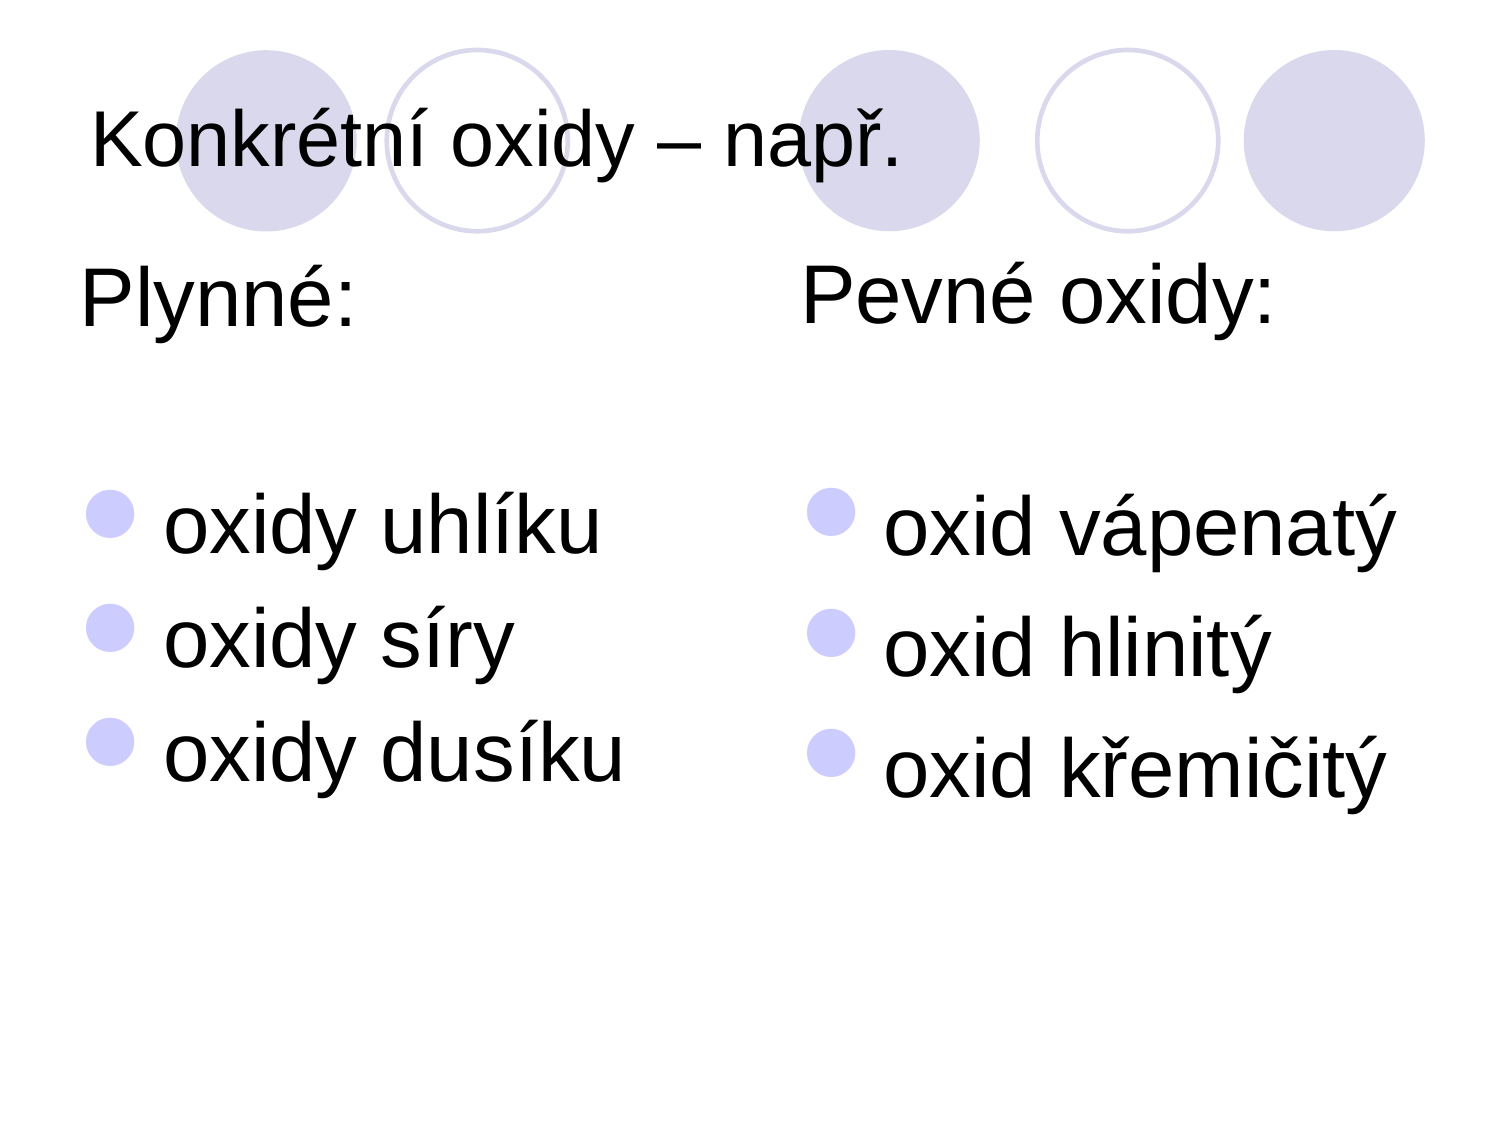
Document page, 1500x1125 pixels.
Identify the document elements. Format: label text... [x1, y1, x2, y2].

text_box Pevné oxidy: oxid vápenatý oxid hlinitý oxid křemičitý [785, 243, 1459, 987]
title Konkrétní oxidy – např. [75, 45, 1426, 233]
list Plynné: oxidy uhlíku oxidy síry oxidy dusíku [64, 243, 751, 987]
